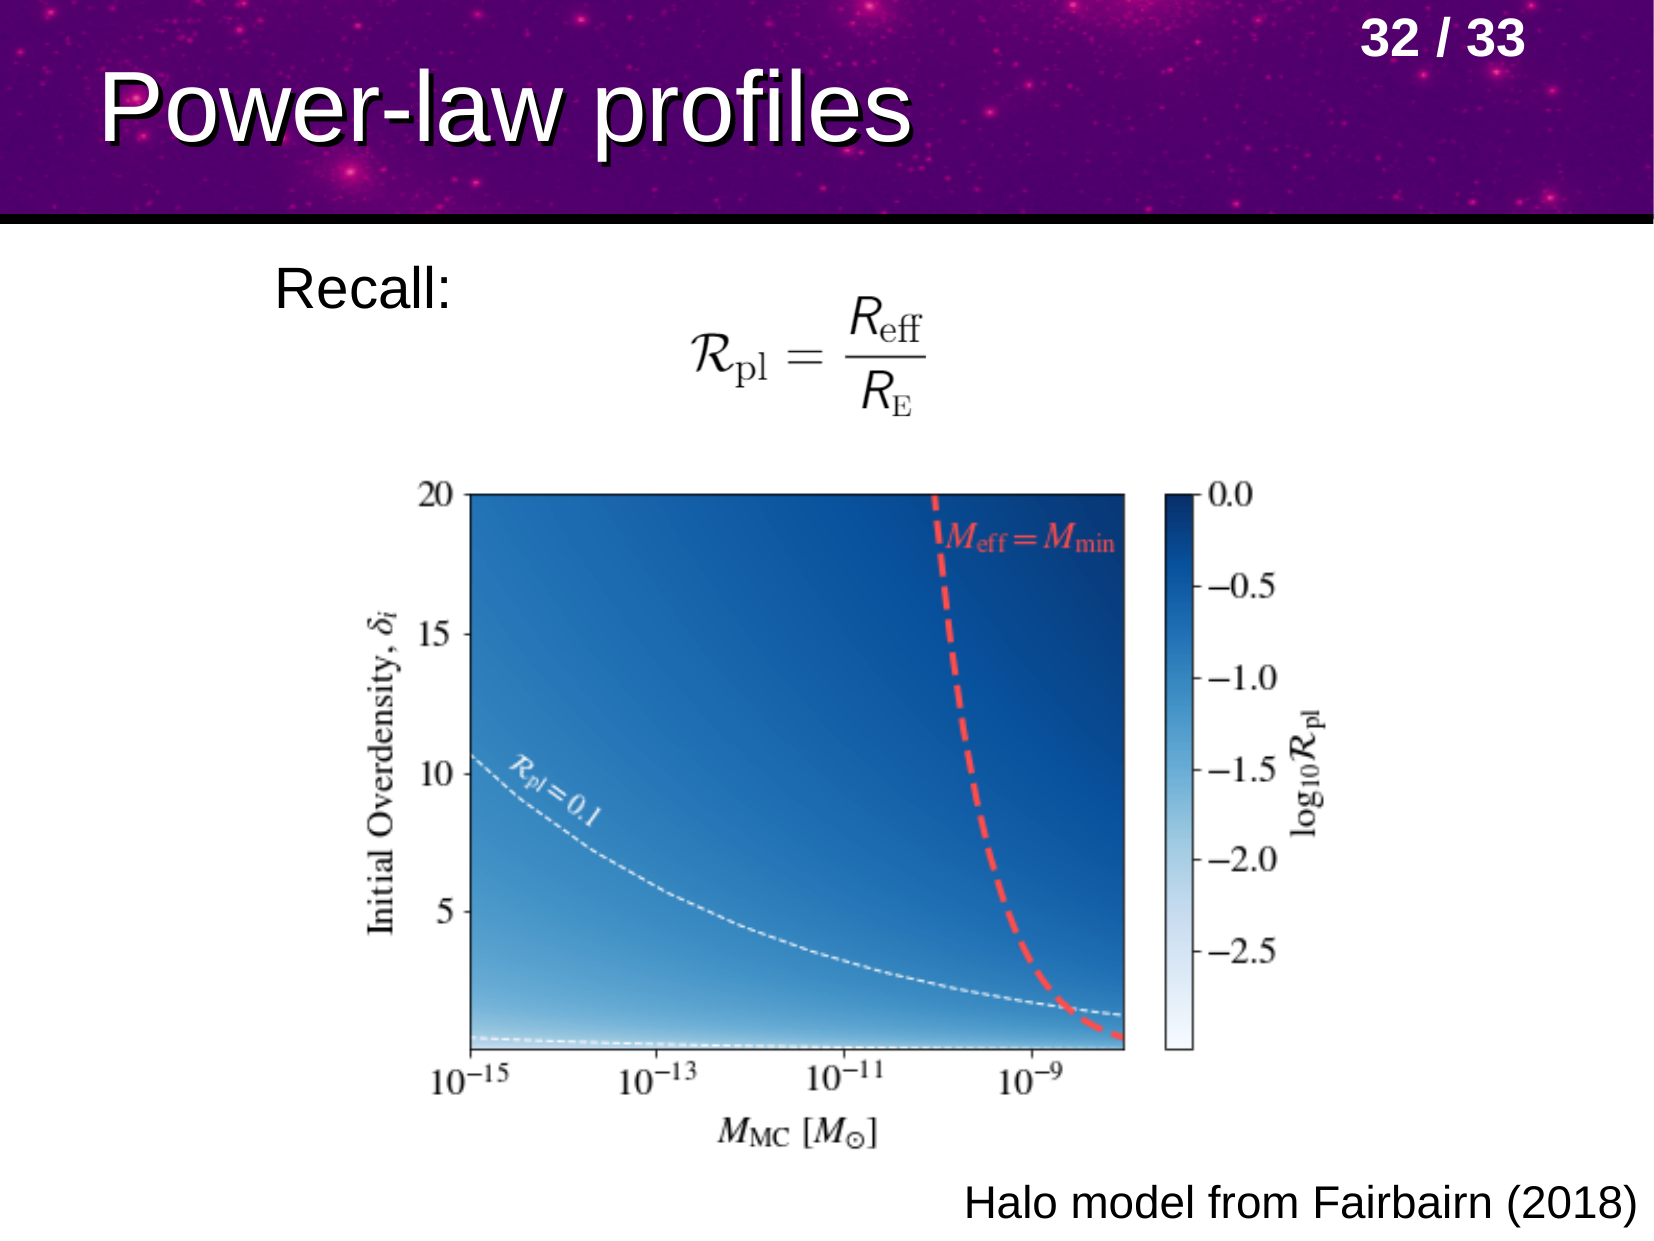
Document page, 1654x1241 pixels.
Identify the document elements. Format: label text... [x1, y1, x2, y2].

picture [324, 442, 1376, 1194]
picture [0, 0, 1654, 214]
picture [673, 264, 951, 438]
text_box Halo model from Fairbairn (2018) [708, 1169, 1654, 1241]
text_box <number> / 33 [1345, 0, 1654, 77]
text_box Recall: [224, 248, 615, 390]
text_box Power-law profiles [82, 44, 1264, 171]
